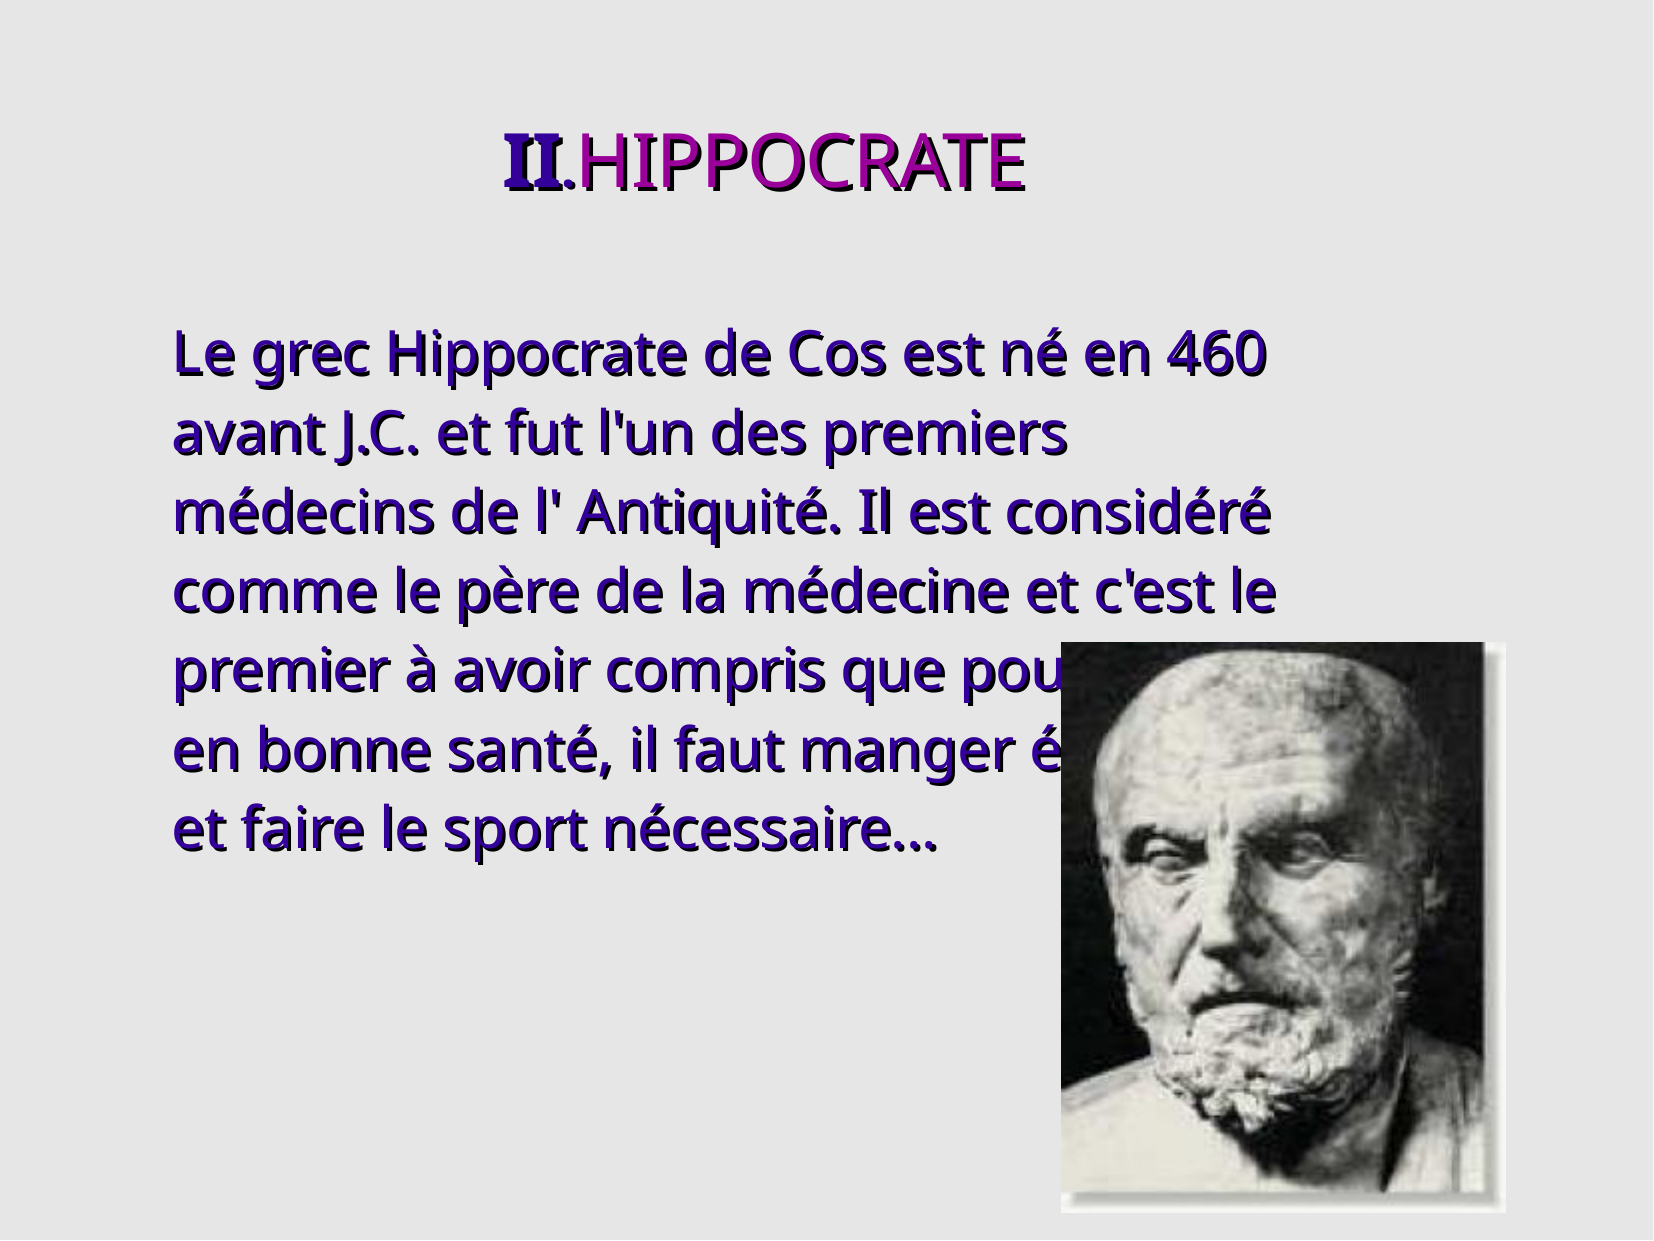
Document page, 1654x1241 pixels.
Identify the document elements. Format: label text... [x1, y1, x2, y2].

picture [1061, 642, 1506, 1213]
text_box II.HIPPOCRATE [457, 99, 1073, 223]
text_box Le grec Hippocrate de Cos est né en 460 avant J.C. et fut l'un des premiers médecins de l' Antiquité. Il est considéré comme le père de la médecine et c'est le premier à avoir compris que pour être en bonne santé, il faut manger équilibré et faire le sport nécessaire... [157, 223, 1313, 1241]
